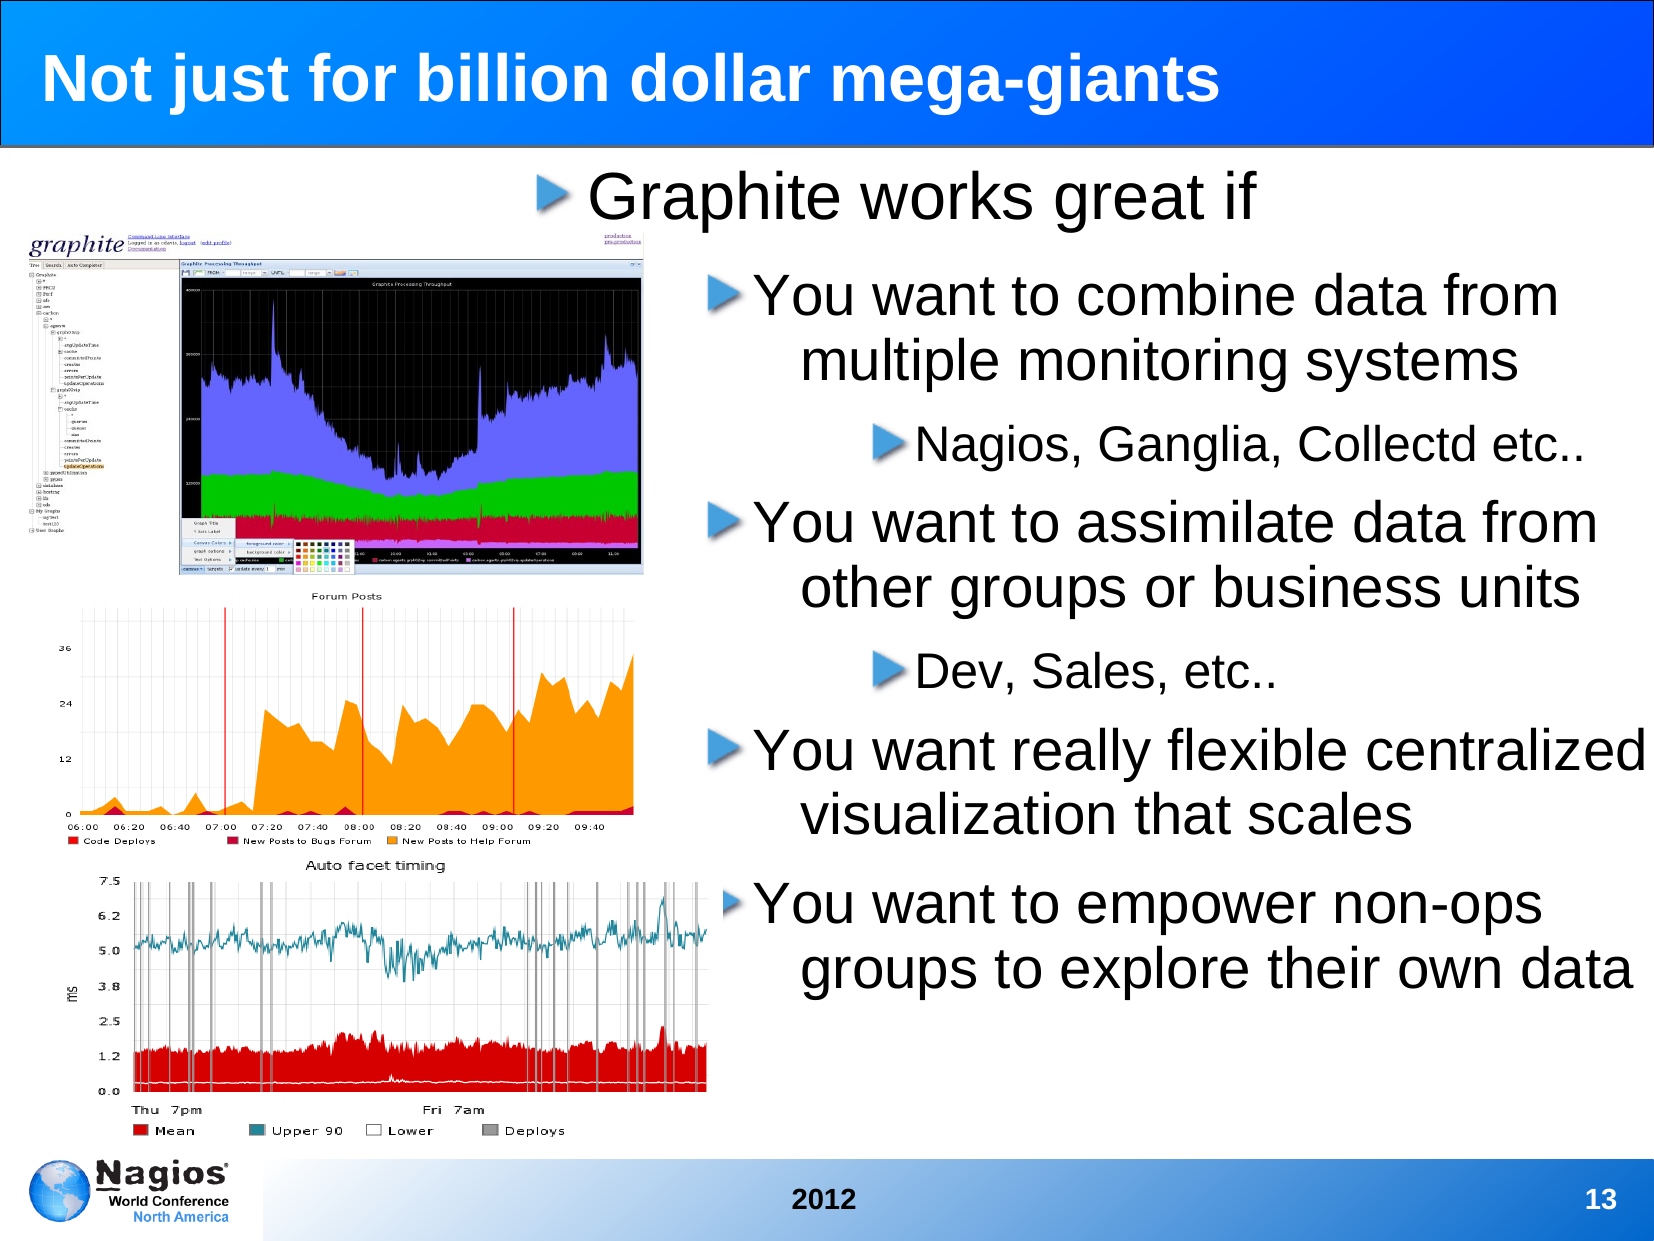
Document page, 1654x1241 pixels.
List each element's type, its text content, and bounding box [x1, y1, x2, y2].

picture [29, 233, 644, 575]
title Not just for billion dollar mega-giants [41, 29, 1550, 127]
picture [29, 1159, 229, 1235]
list Graphite works great if You want to combine data from multiple monitoring systems Nagios, Ganglia, Collectd etc.. You want to assimilate data from other groups or business units Dev, Sales, etc.. You want really flexible centralized visualization that scales You want to empower non-ops groups to explore their own data [516, 158, 1654, 1090]
picture [29, 584, 723, 1141]
